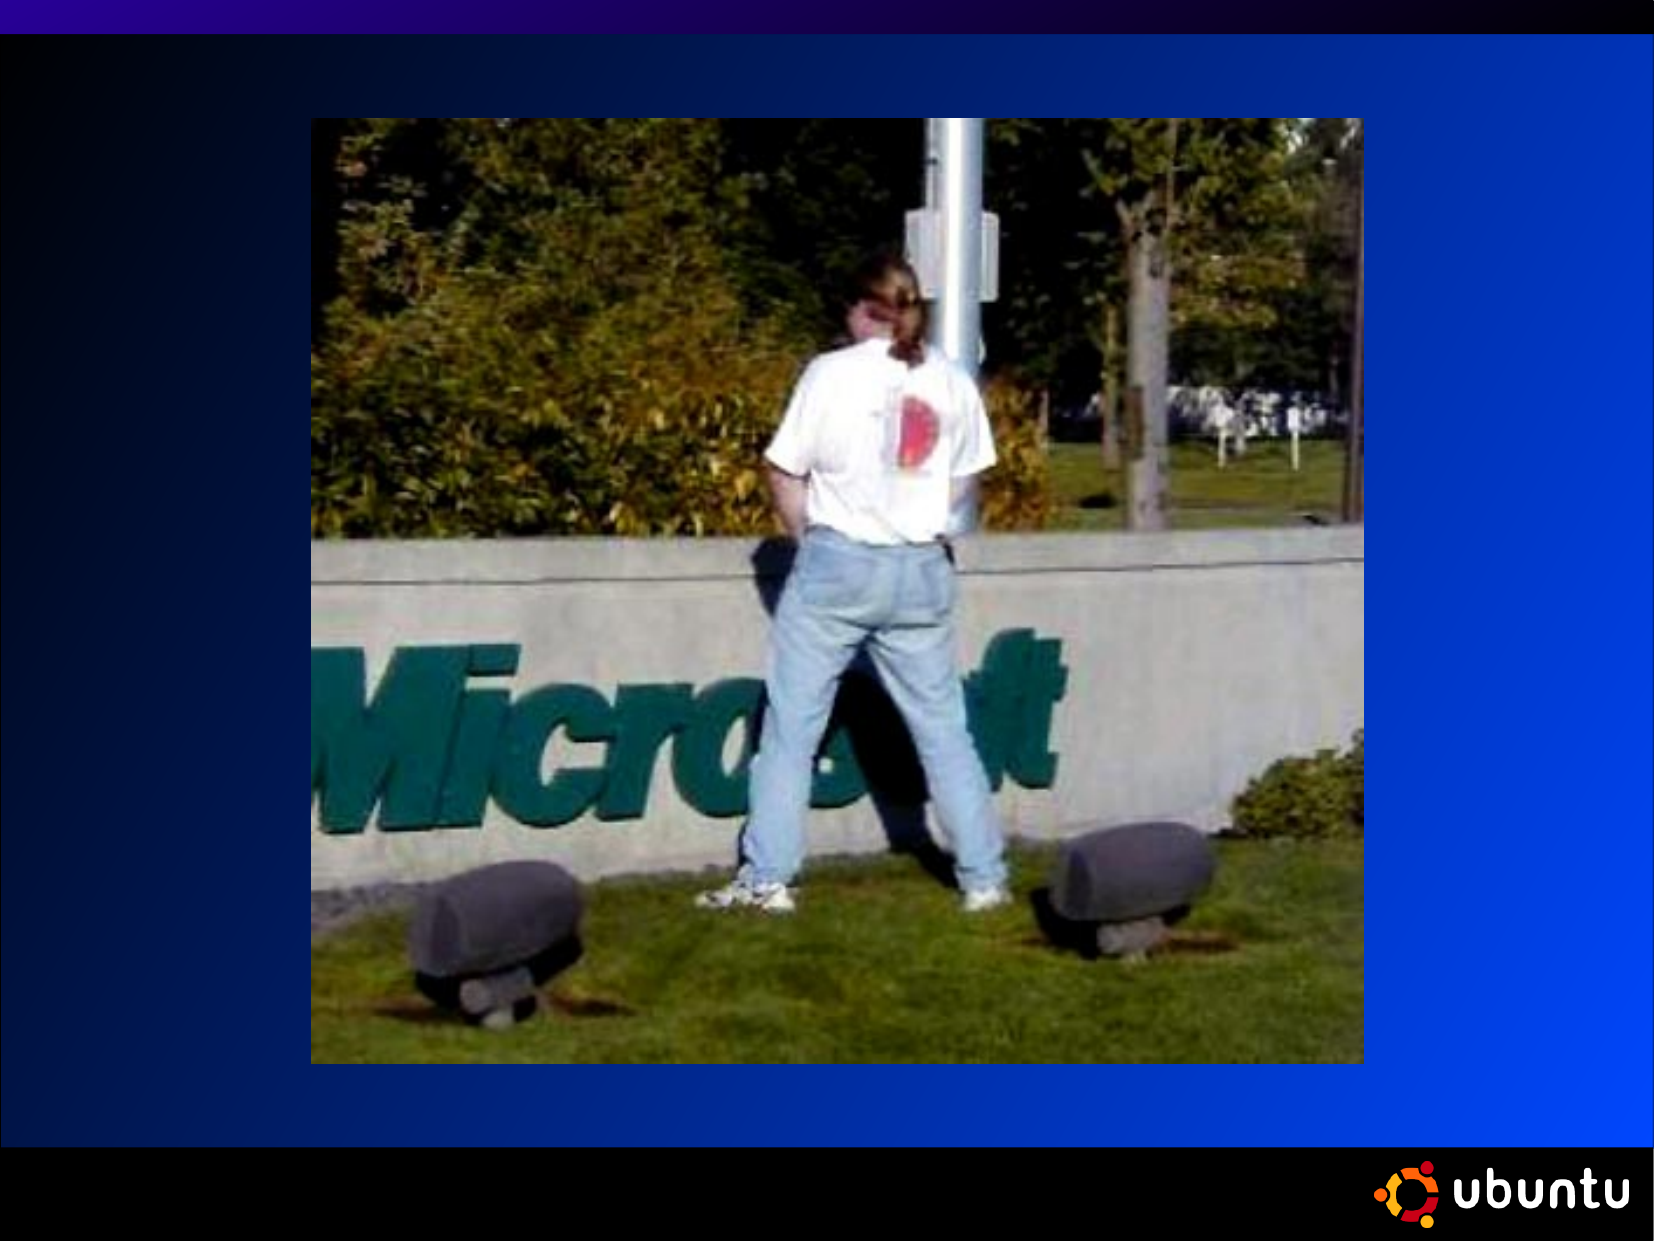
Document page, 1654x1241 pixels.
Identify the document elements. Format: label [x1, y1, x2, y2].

picture [311, 118, 1364, 1064]
text_box [0, 0, 1654, 1241]
picture [1374, 1161, 1629, 1228]
